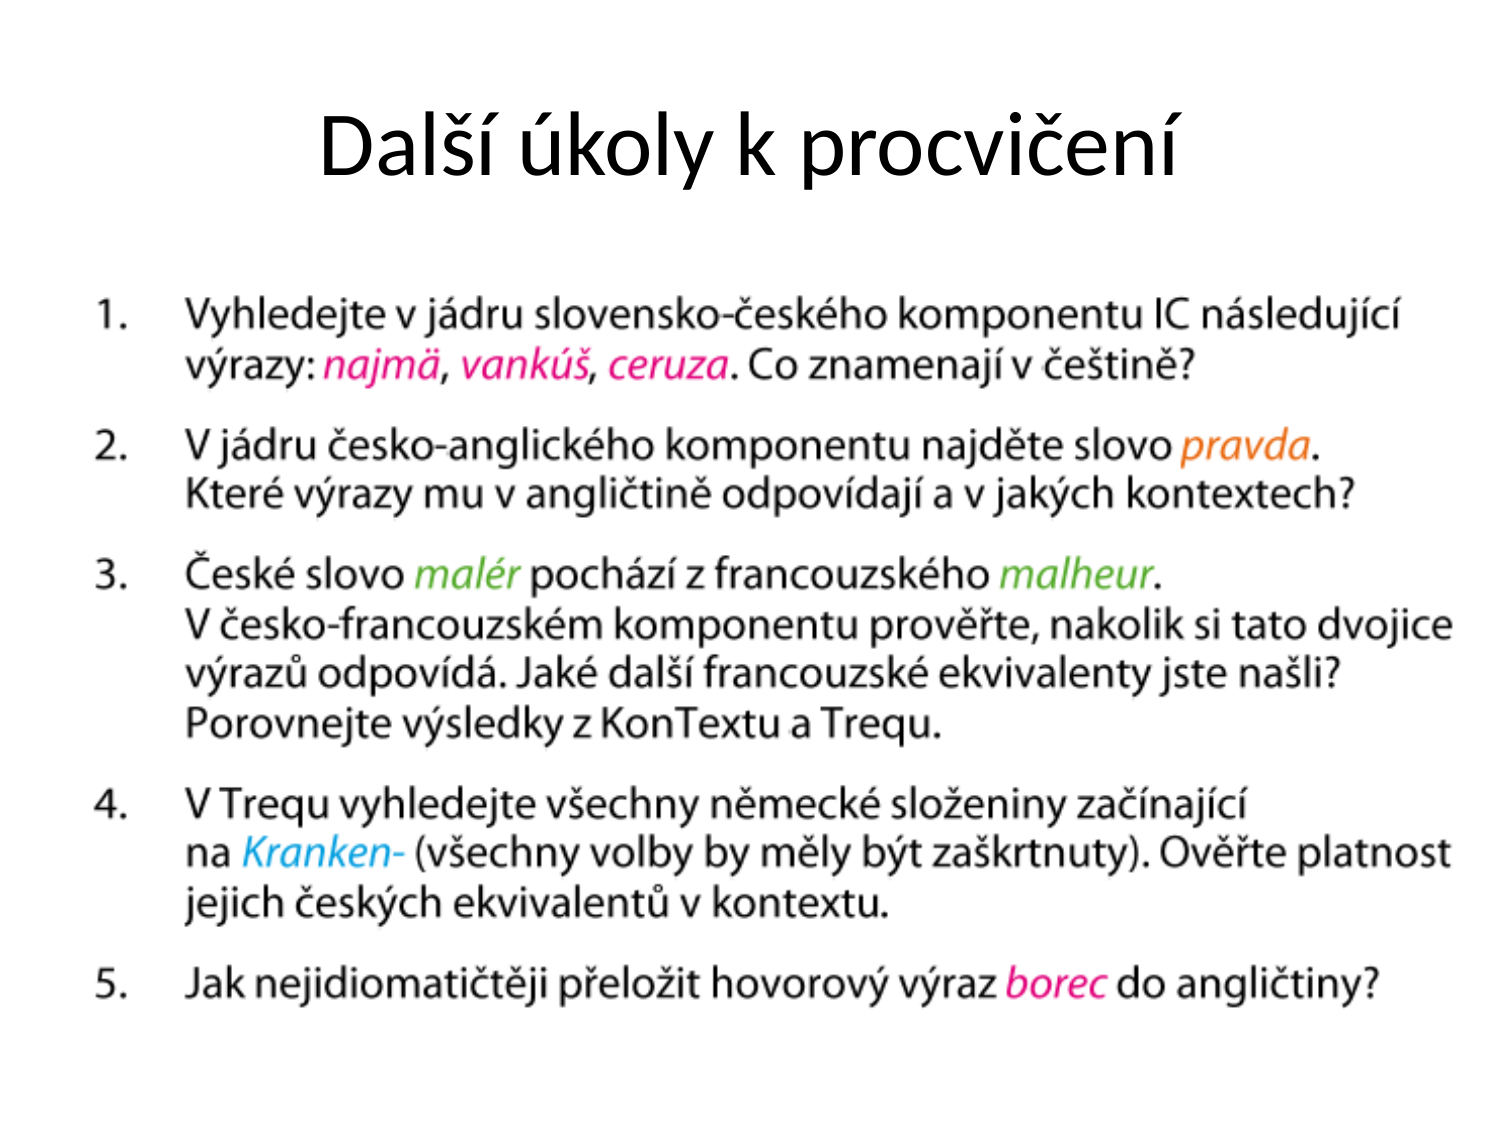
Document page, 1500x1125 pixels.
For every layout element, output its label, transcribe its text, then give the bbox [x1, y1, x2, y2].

title Další úkoly k procvičení [75, 45, 1426, 233]
picture [64, 290, 1479, 1048]
